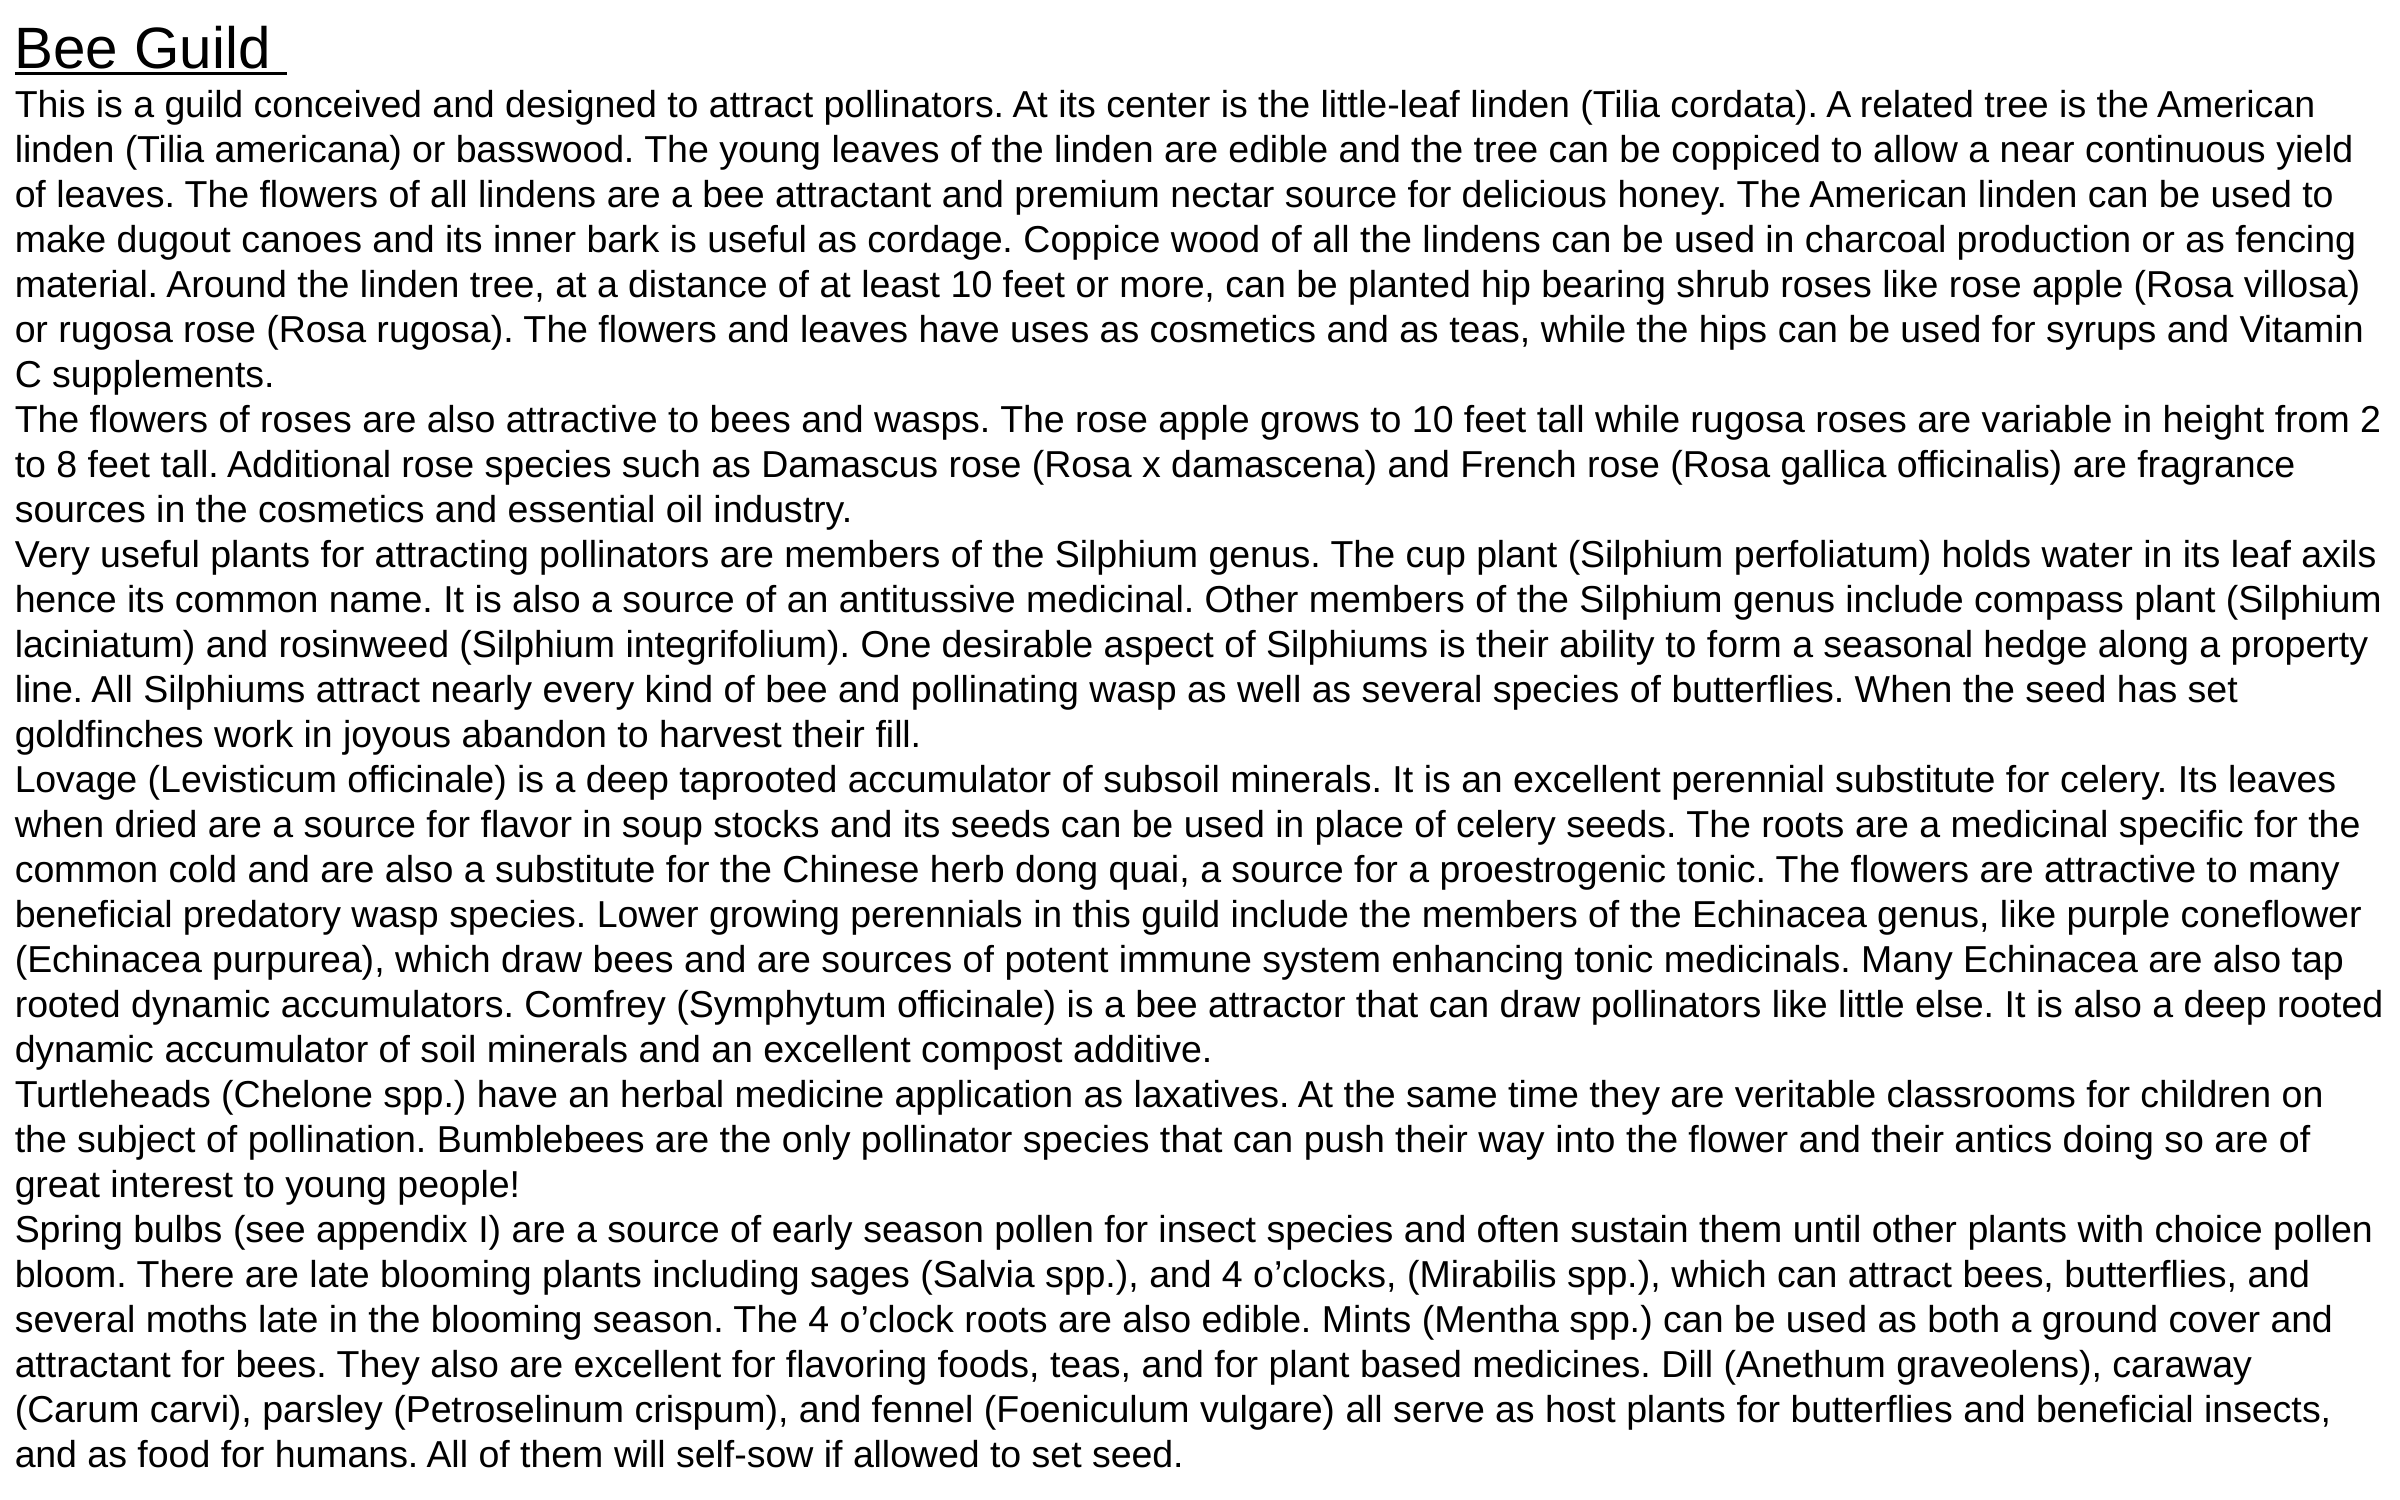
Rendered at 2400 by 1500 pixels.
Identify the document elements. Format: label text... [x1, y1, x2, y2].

text_box Bee Guild This is a guild conceived and designed to attract pollinators. At its center is the little-leaf linden (Tilia cordata). A related tree is the American linden (Tilia americana) or basswood. The young leaves of the linden are edible and the tree can be coppiced to allow a near continuous yield of leaves. The flowers of all lindens are a bee attractant and premium nectar source for delicious honey. The American linden can be used to make dugout canoes and its inner bark is useful as cordage. Coppice wood of all the lindens can be used in charcoal production or as fencing material. Around the linden tree, at a distance of at least 10 feet or more, can be planted hip bearing shrub roses like rose apple (Rosa villosa) or rugosa rose (Rosa rugosa). The flowers and leaves have uses as cosmetics and as teas, while the hips can be used for syrups and Vitamin C supplements. The flowers of roses are also attractive to bees and wasps. The rose apple grows to 10 feet tall while rugosa roses are variable in height from 2 to 8 feet tall. Additional rose species such as Damascus rose (Rosa x damascena) and French rose (Rosa gallica officinalis) are fragrance sources in the cosmetics and essential oil industry. Very useful plants for attracting pollinators are members of the Silphium genus. The cup plant (Silphium perfoliatum) holds water in its leaf axils hence its common name. It is also a source of an antitussive medicinal. Other members of the Silphium genus include compass plant (Silphium laciniatum) and rosinweed (Silphium integrifolium). One desirable aspect of Silphiums is their ability to form a seasonal hedge along a property line. All Silphiums attract nearly every kind of bee and pollinating wasp as well as several species of butterflies. When the seed has set goldfinches work in joyous abandon to harvest their fill. Lovage (Levisticum officinale) is a deep taprooted accumulator of subsoil minerals. It is an excellent perennial substitute for celery. Its leaves when dried are a source for flavor in soup stocks and its seeds can be used in place of celery seeds. The roots are a medicinal specific for the common cold and are also a substitute for the Chinese herb dong quai, a source for a proestrogenic tonic. The flowers are attractive to many beneficial predatory wasp species. Lower growing perennials in this guild include the members of the Echinacea genus, like purple coneflower (Echinacea purpurea), which draw bees and are sources of potent immune system enhancing tonic medicinals. Many Echinacea are also tap rooted dynamic accumulators. Comfrey (Symphytum officinale) is a bee attractor that can draw pollinators like little else. It is also a deep rooted dynamic accumulator of soil minerals and an excellent compost additive. Turtleheads (Chelone spp.) have an herbal medicine application as laxatives. At the same time they are veritable classrooms for children on the subject of pollination. Bumblebees are the only pollinator species that can push their way into the flower and their antics doing so are of great interest to young people! Spring bulbs (see appendix I) are a source of early season pollen for insect species and often sustain them until other plants with choice pollen bloom. There are late blooming plants including sages (Salvia spp.), and 4 o’clocks, (Mirabilis spp.), which can attract bees, butterflies, and several moths late in the blooming season. The 4 o’clock roots are also edible. Mints (Mentha spp.) can be used as both a ground cover and attractant for bees. They also are excellent for flavoring foods, teas, and for plant based medicines. Dill (Anethum graveolens), caraway (Carum carvi), parsley (Petroselinum crispum), and fennel (Foeniculum vulgare) all serve as host plants for butterflies and beneficial insects, and as food for humans. All of them will self-sow if allowed to set seed. [0, 3, 2400, 1483]
